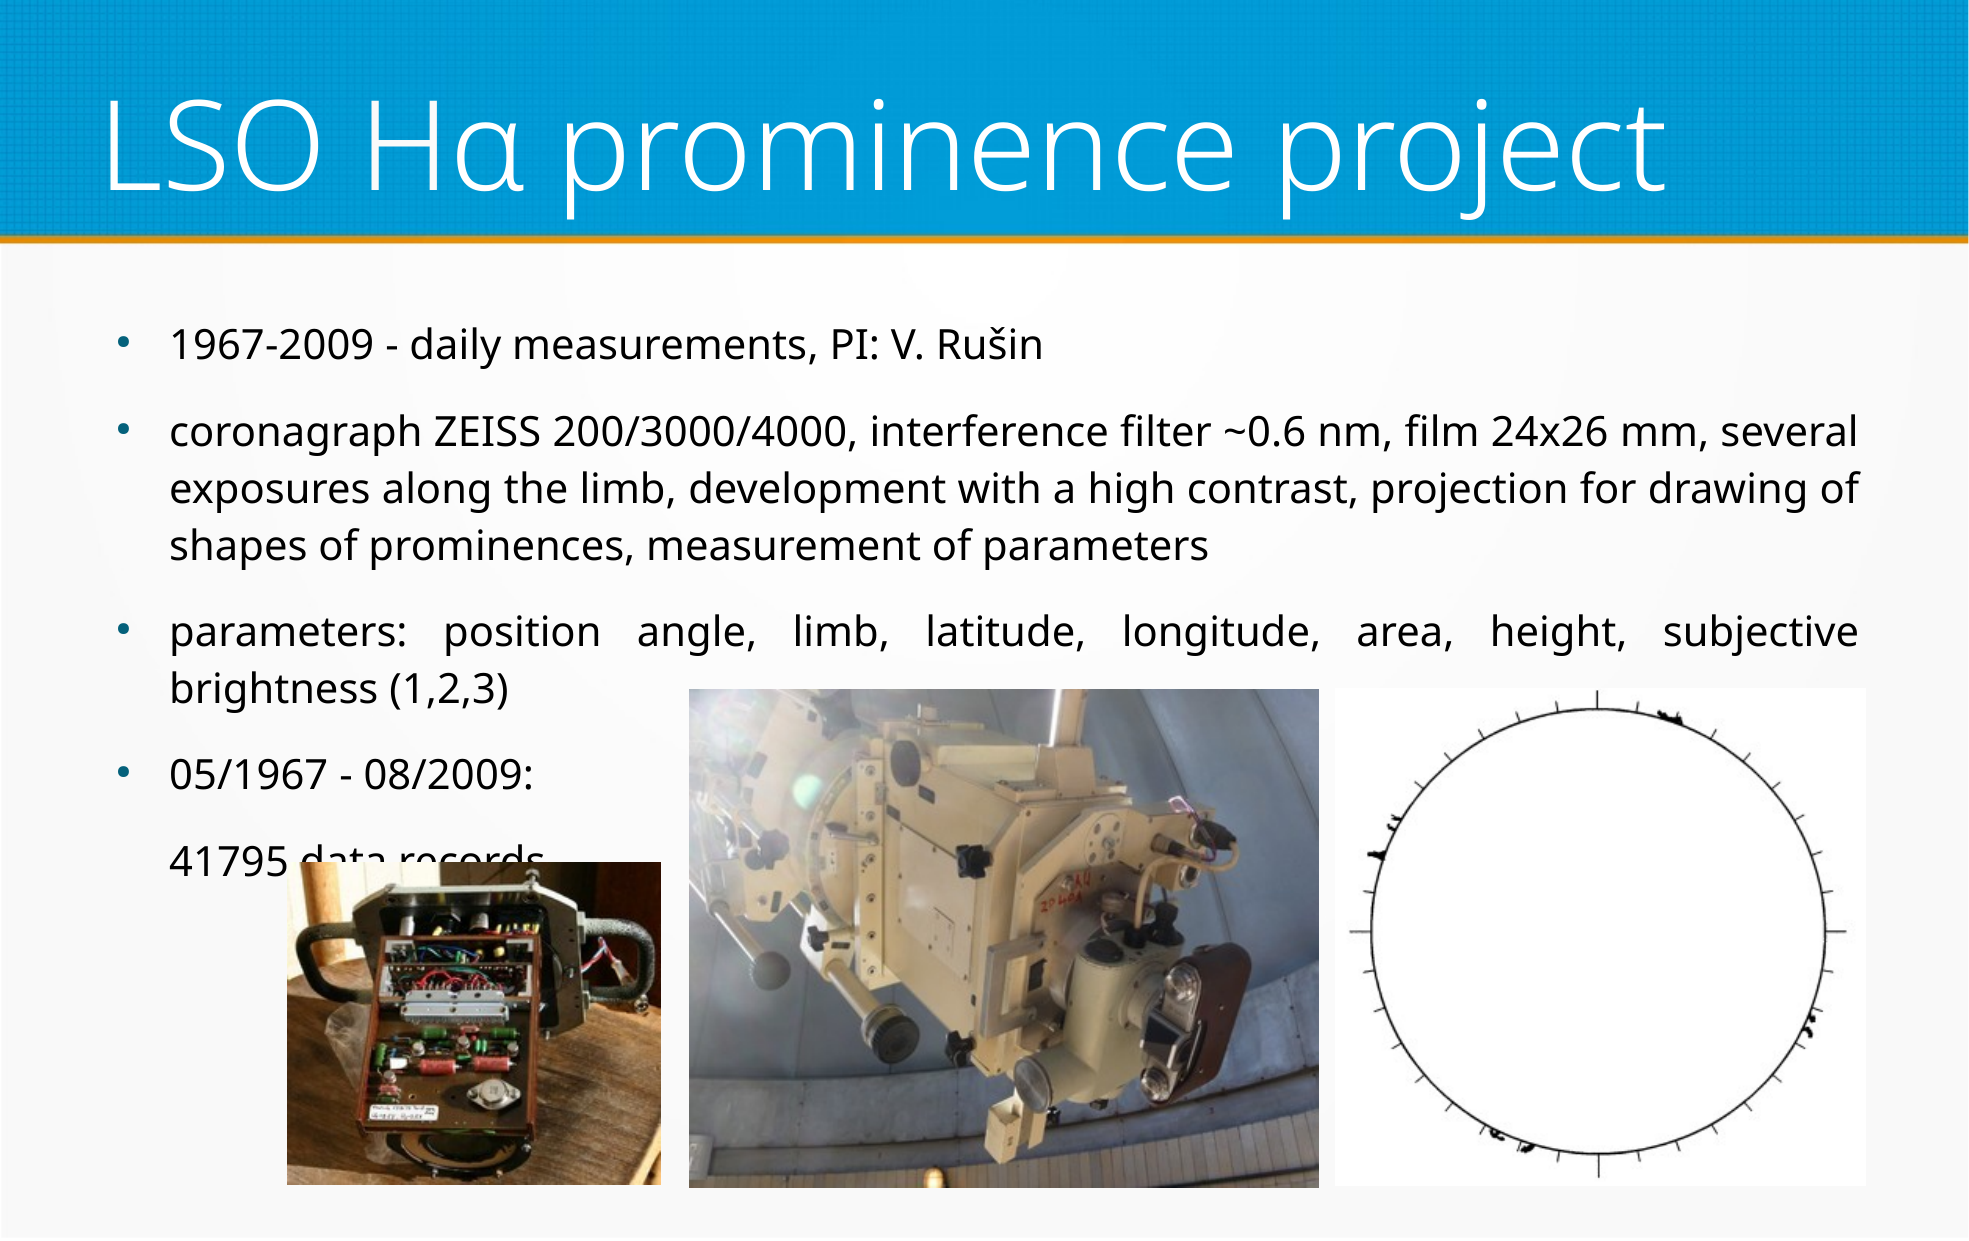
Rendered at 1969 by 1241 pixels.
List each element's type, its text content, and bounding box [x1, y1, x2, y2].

title LSO Hα prominence project [98, 19, 1870, 227]
picture [0, 233, 1969, 1241]
list 1967-2009 - daily measurements, PI: V. Rušin coronagraph ZEISS 200/3000/4000, interference filter ~0.6 nm, film 24x26 mm, several exposures along the limb, development with a high contrast, projection for drawing of shapes of prominences, measurement of parameters parameters: position angle, limb, latitude, longitude, area, height, subjective brightness (1­,­2,3) 05/1967 ­- 08/2009: 41795 data records [98, 315, 1861, 1081]
